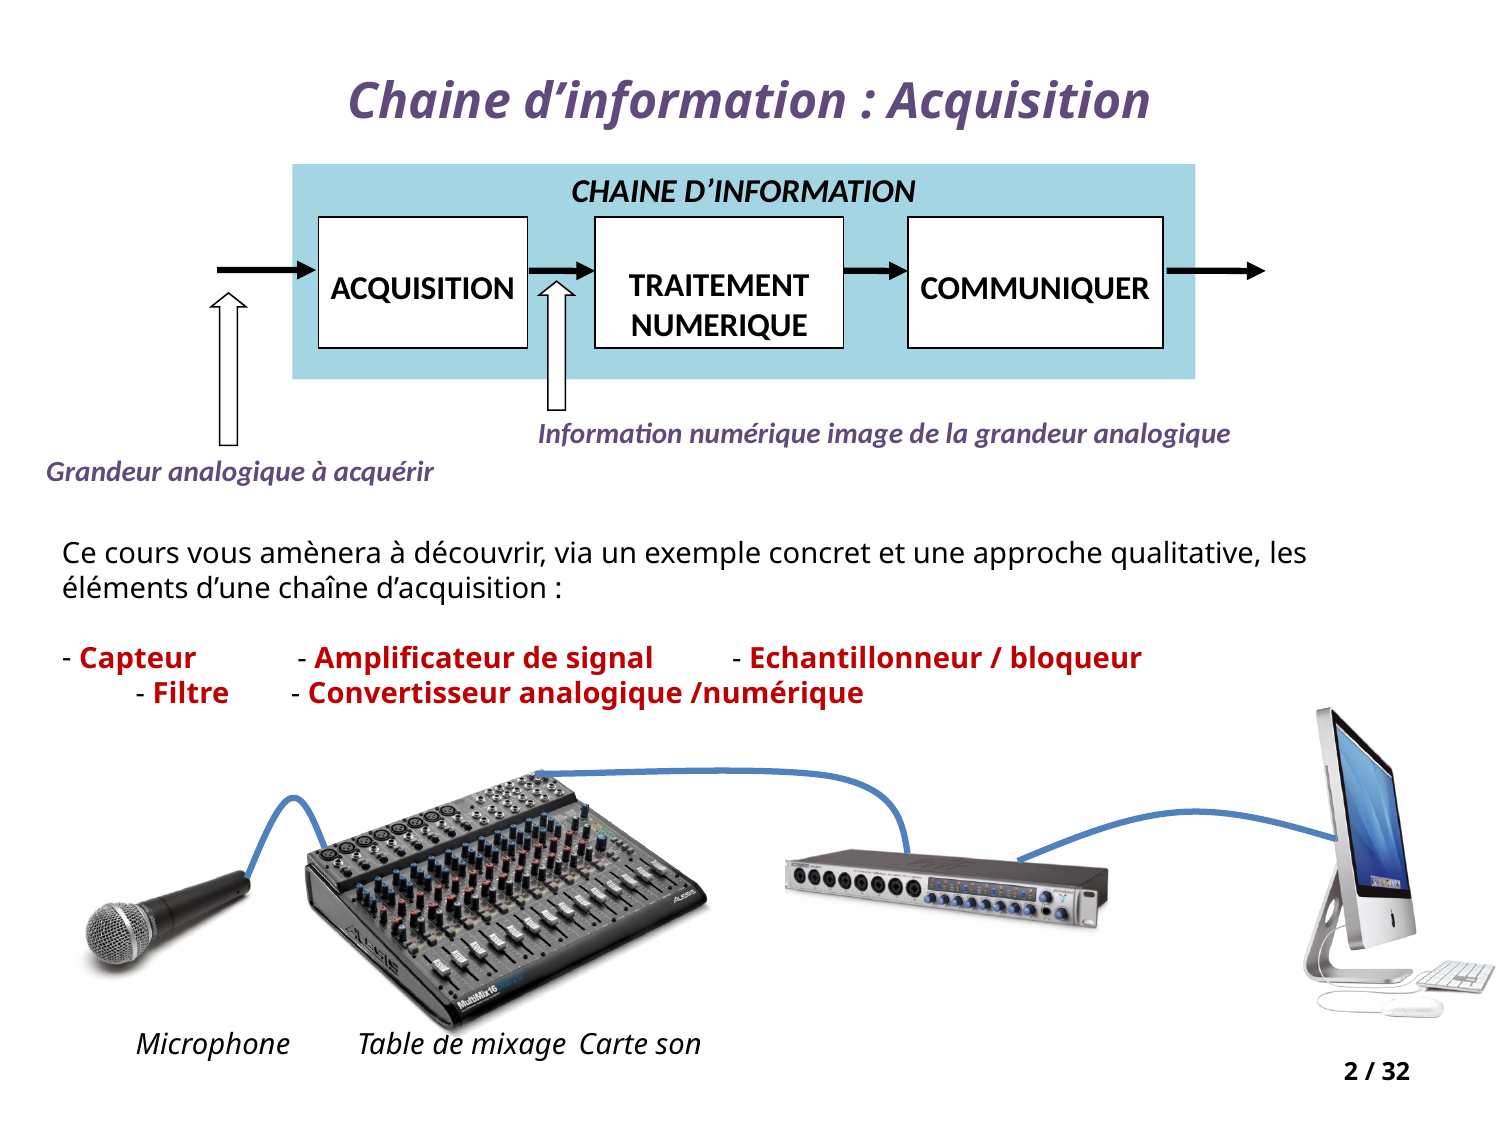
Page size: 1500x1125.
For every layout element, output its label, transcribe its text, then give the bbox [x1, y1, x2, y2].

text_box TRAITEMENT NUMERIQUE [595, 217, 844, 349]
text_box ACQUISITION [318, 217, 528, 349]
text_box CHAINE D’INFORMATION [292, 164, 1196, 380]
picture [281, 761, 732, 1044]
picture [66, 855, 266, 989]
text_box [210, 292, 247, 446]
text_box COMMUNIQUER [907, 217, 1164, 349]
slide_number <numéro> / 32 [1074, 1042, 1425, 1103]
text_box Information numérique image de la grandeur analogique [515, 406, 1254, 457]
picture [785, 841, 1114, 941]
picture [1297, 703, 1500, 1020]
text_box [539, 281, 575, 406]
text_box Grandeur analogique à acquérir [23, 445, 457, 496]
list Ce cours vous amènera à découvrir, via un exemple concret et une approche qualitative, les éléments d’une chaîne d’acquisition : Capteur - Amplificateur de signal - Echantillonneur / bloqueur - Filtre - Convertisseur analogique /numérique Microphone Table de mixage Carte son [46, 175, 1454, 1079]
title Chaine d’information : Acquisition [75, 45, 1425, 153]
